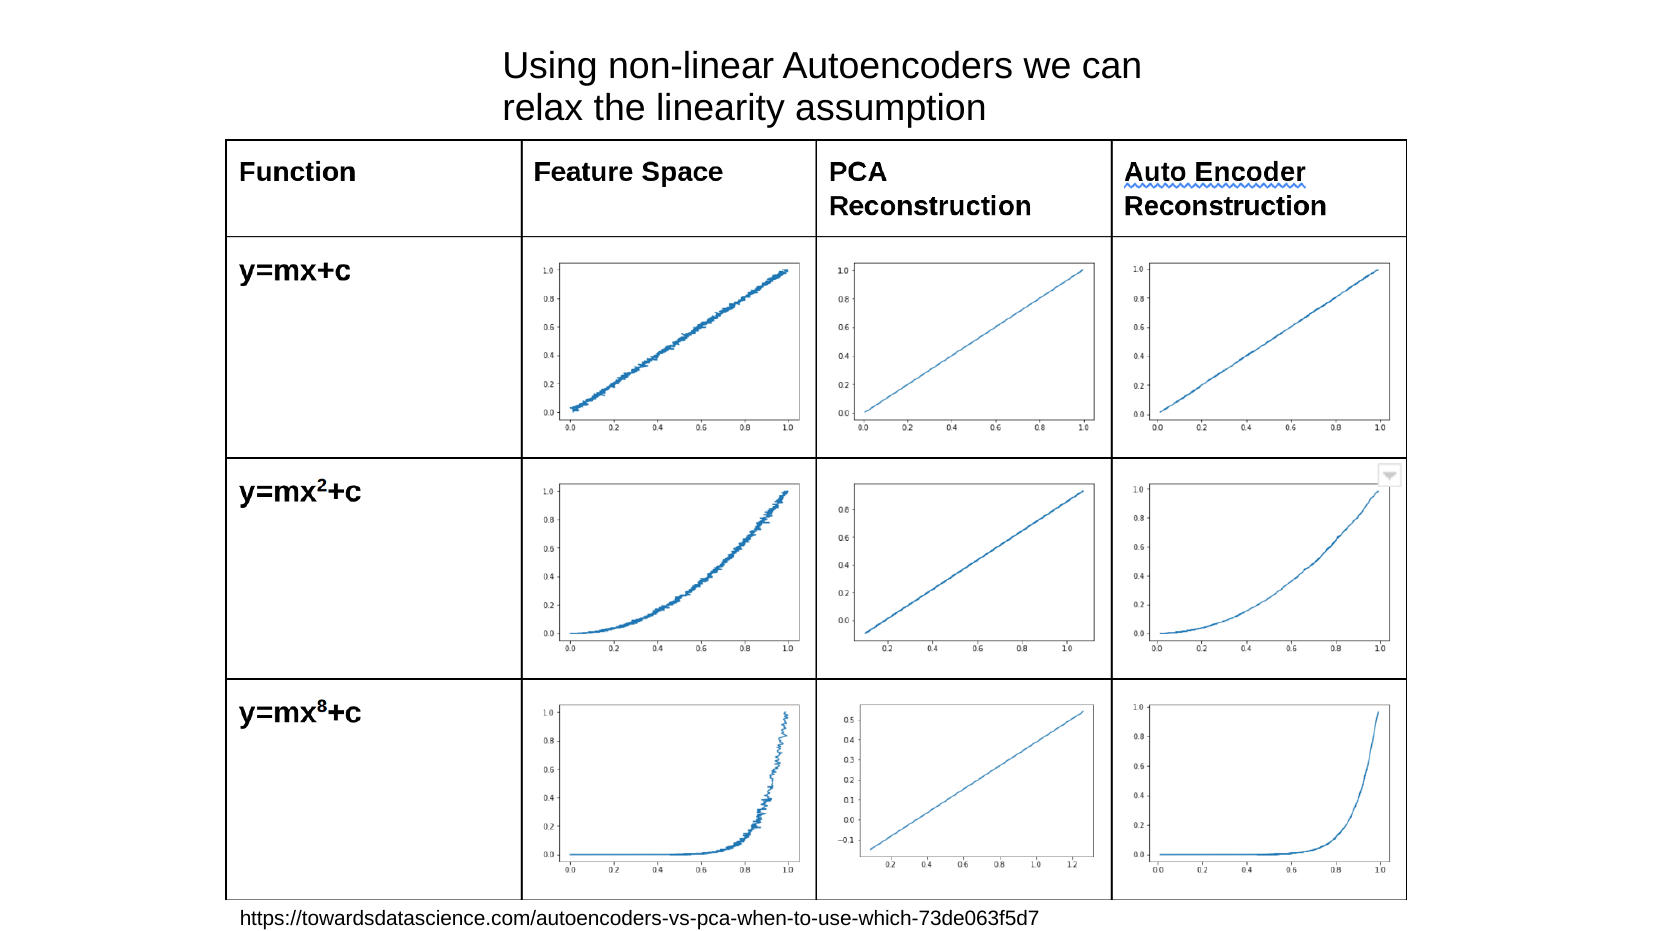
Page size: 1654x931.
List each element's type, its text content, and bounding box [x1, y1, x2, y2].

text_box https://towardsdatascience.com/autoencoders-vs-pca-when-to-use-which-73de063f5d7 [225, 899, 1388, 931]
text_box Using non-linear Autoencoders we can relax the linearity assumption [487, 37, 1238, 179]
picture [225, 139, 1407, 901]
